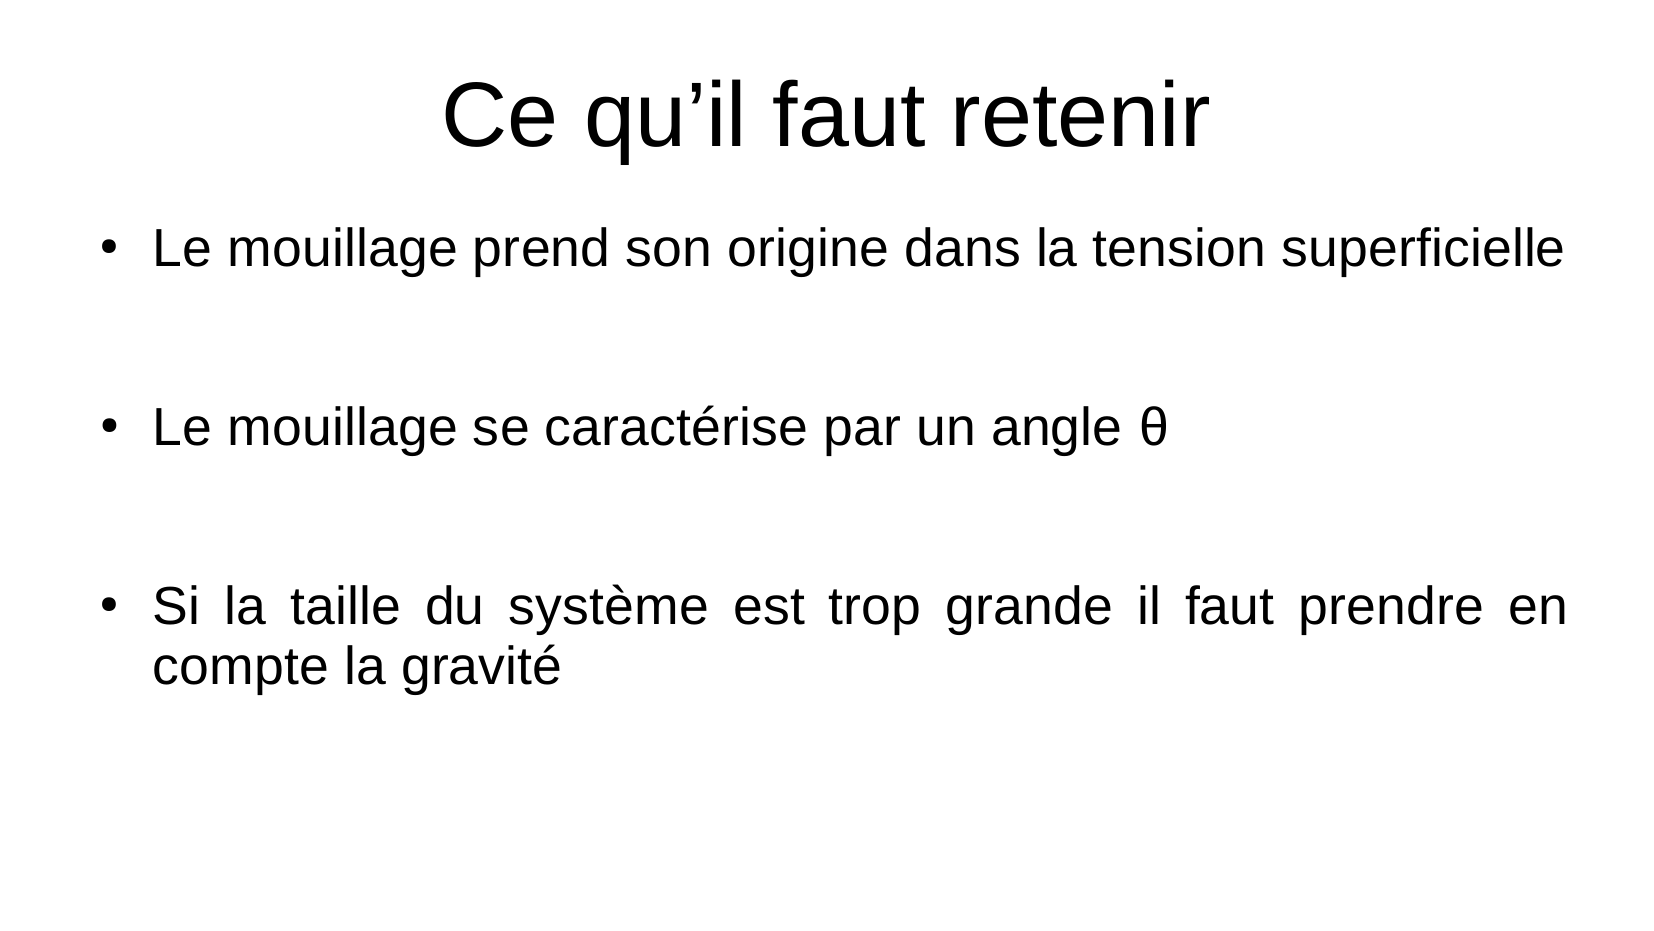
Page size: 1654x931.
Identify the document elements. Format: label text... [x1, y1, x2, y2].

list Le mouillage prend son origine dans la tension superficielle Le mouillage se caractérise par un angle θ Si la taille du système est trop grande il faut prendre en compte la gravité [82, 217, 1571, 758]
title Ce qu’il faut retenir [82, 37, 1571, 193]
